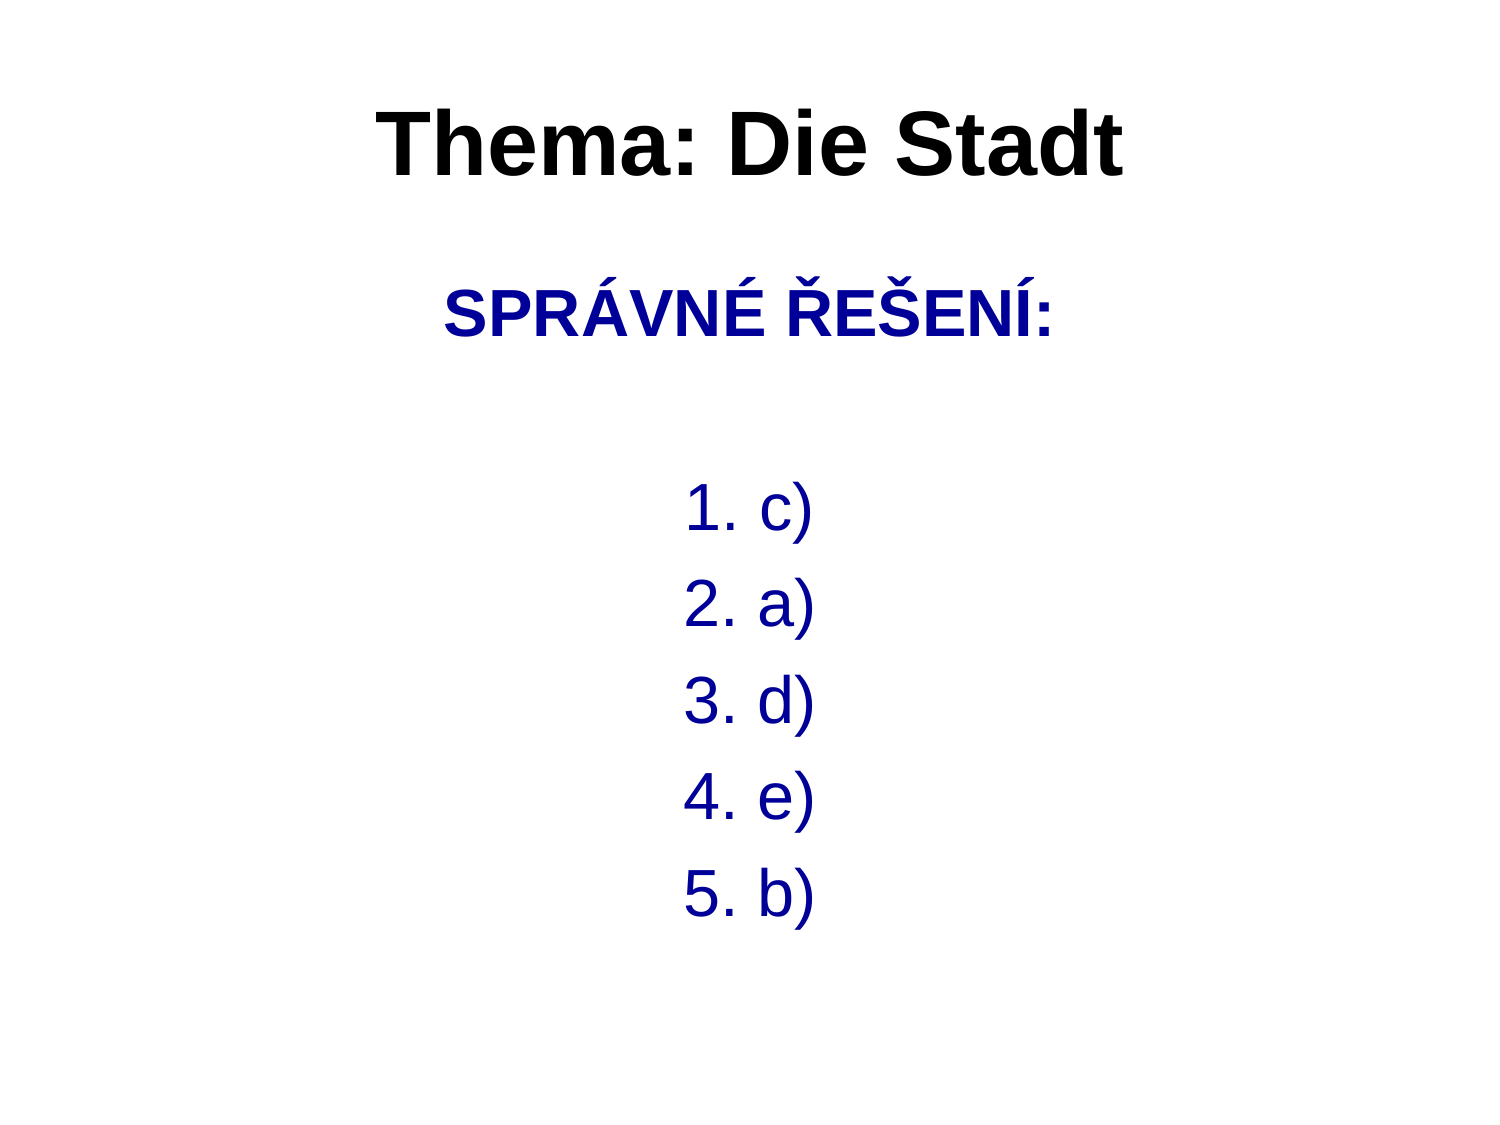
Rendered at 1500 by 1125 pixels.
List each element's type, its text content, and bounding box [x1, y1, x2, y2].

title Thema: Die Stadt [75, 45, 1426, 233]
list SPRÁVNÉ ŘEŠENÍ: 1. c) 2. a) 3. d) 4. e) 5. b) [75, 262, 1426, 1034]
